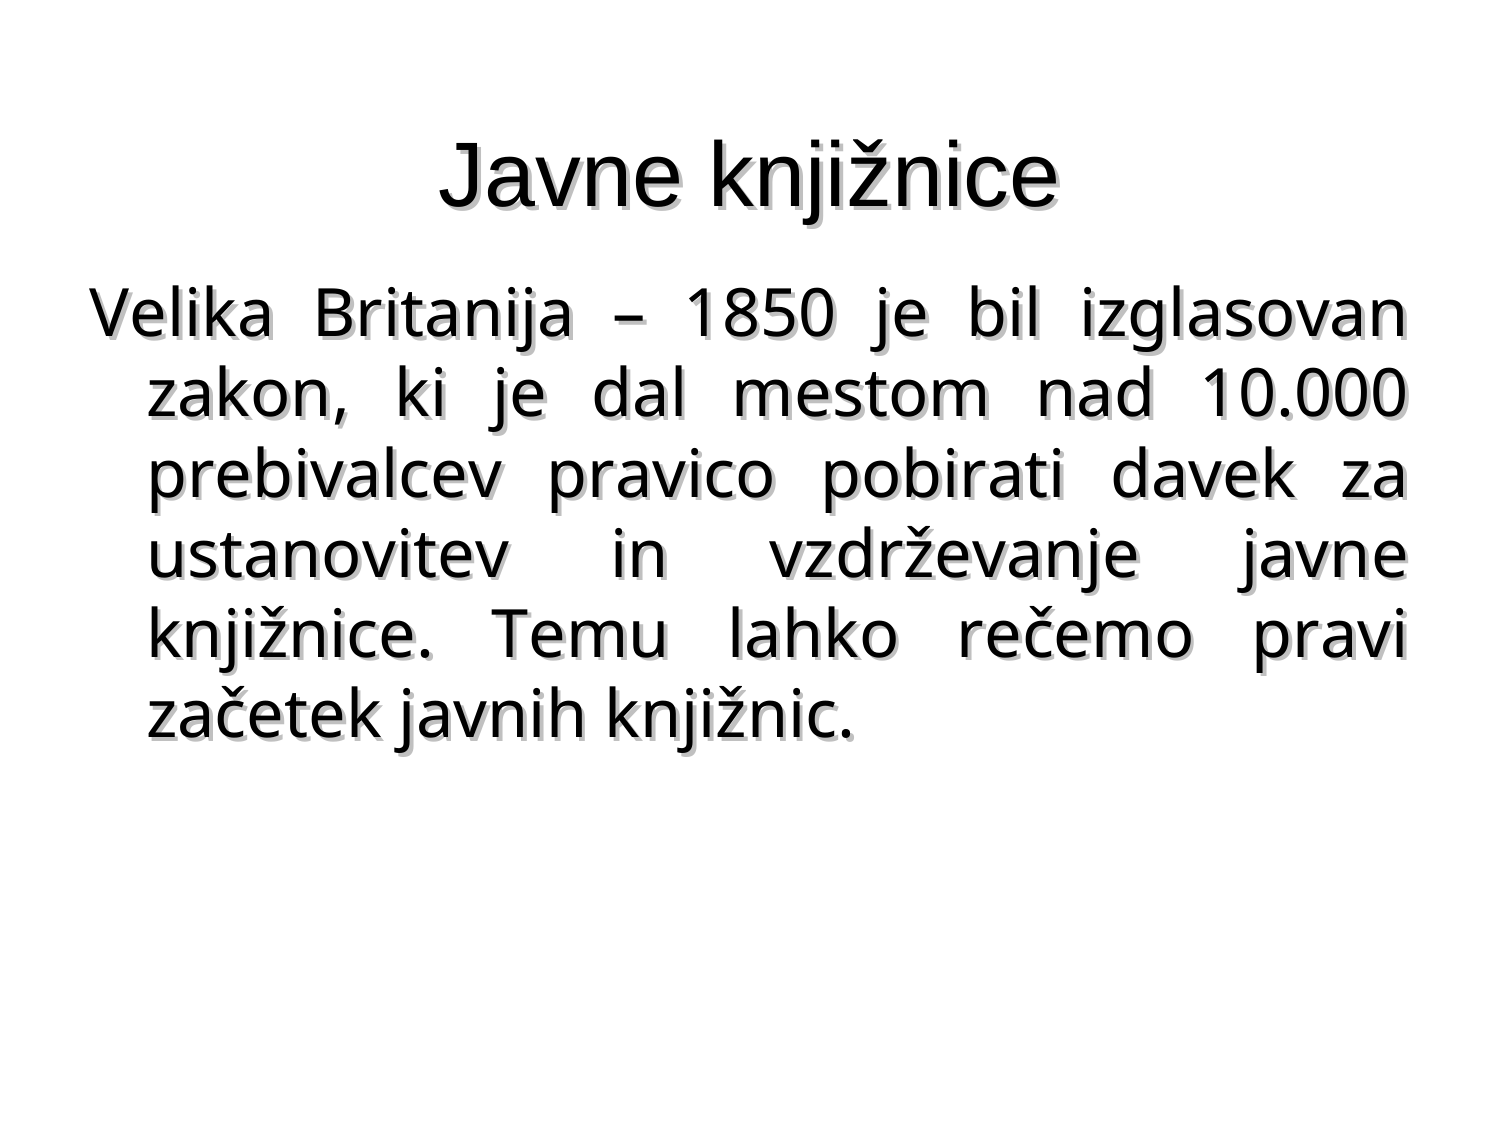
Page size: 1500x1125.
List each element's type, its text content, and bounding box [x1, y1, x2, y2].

list Velika Britanija – 1850 je bil izglasovan zakon, ki je dal mestom nad 10.000 prebivalcev pravico pobirati davek za ustanovitev in vzdrževanje javne knjižnice. Temu lahko rečemo pravi začetek javnih knjižnic. [75, 262, 1426, 1006]
title Javne knjižnice [75, 25, 1426, 233]
